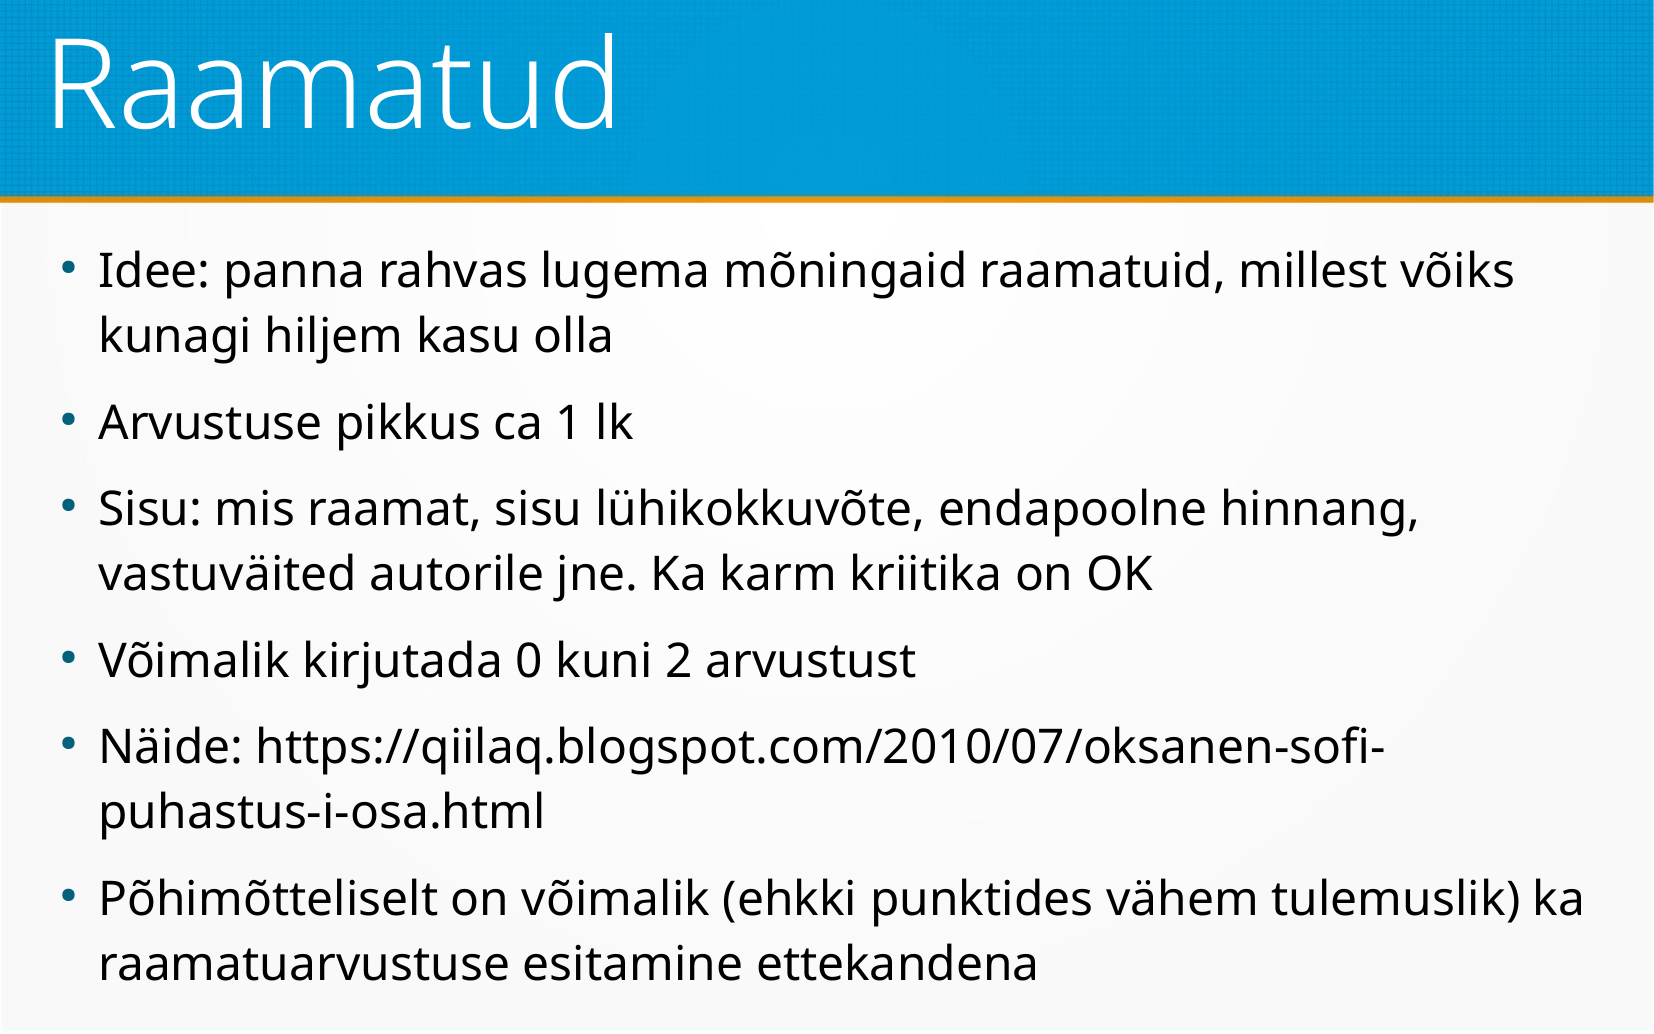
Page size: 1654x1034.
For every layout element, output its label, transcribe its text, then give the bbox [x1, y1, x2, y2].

picture [0, 195, 1654, 1034]
title Raamatud [43, 0, 1619, 166]
list Idee: panna rahvas lugema mõningaid raamatuid, millest võiks kunagi hiljem kasu olla Arvustuse pikkus ca 1 lk Sisu: mis raamat, sisu lühikokkuvõte, endapoolne hinnang, vastuväited autorile jne. Ka karm kriitika on OK Võimalik kirjutada 0 kuni 2 arvustust Näide: https://qiilaq.blogspot.com/2010/07/oksanen-sofi-puhastus-i-osa.html Põhimõtteliselt on võimalik (ehkki punktides vähem tulemuslik) ka raamatuarvustuse esitamine ettekandena [47, 236, 1607, 1002]
